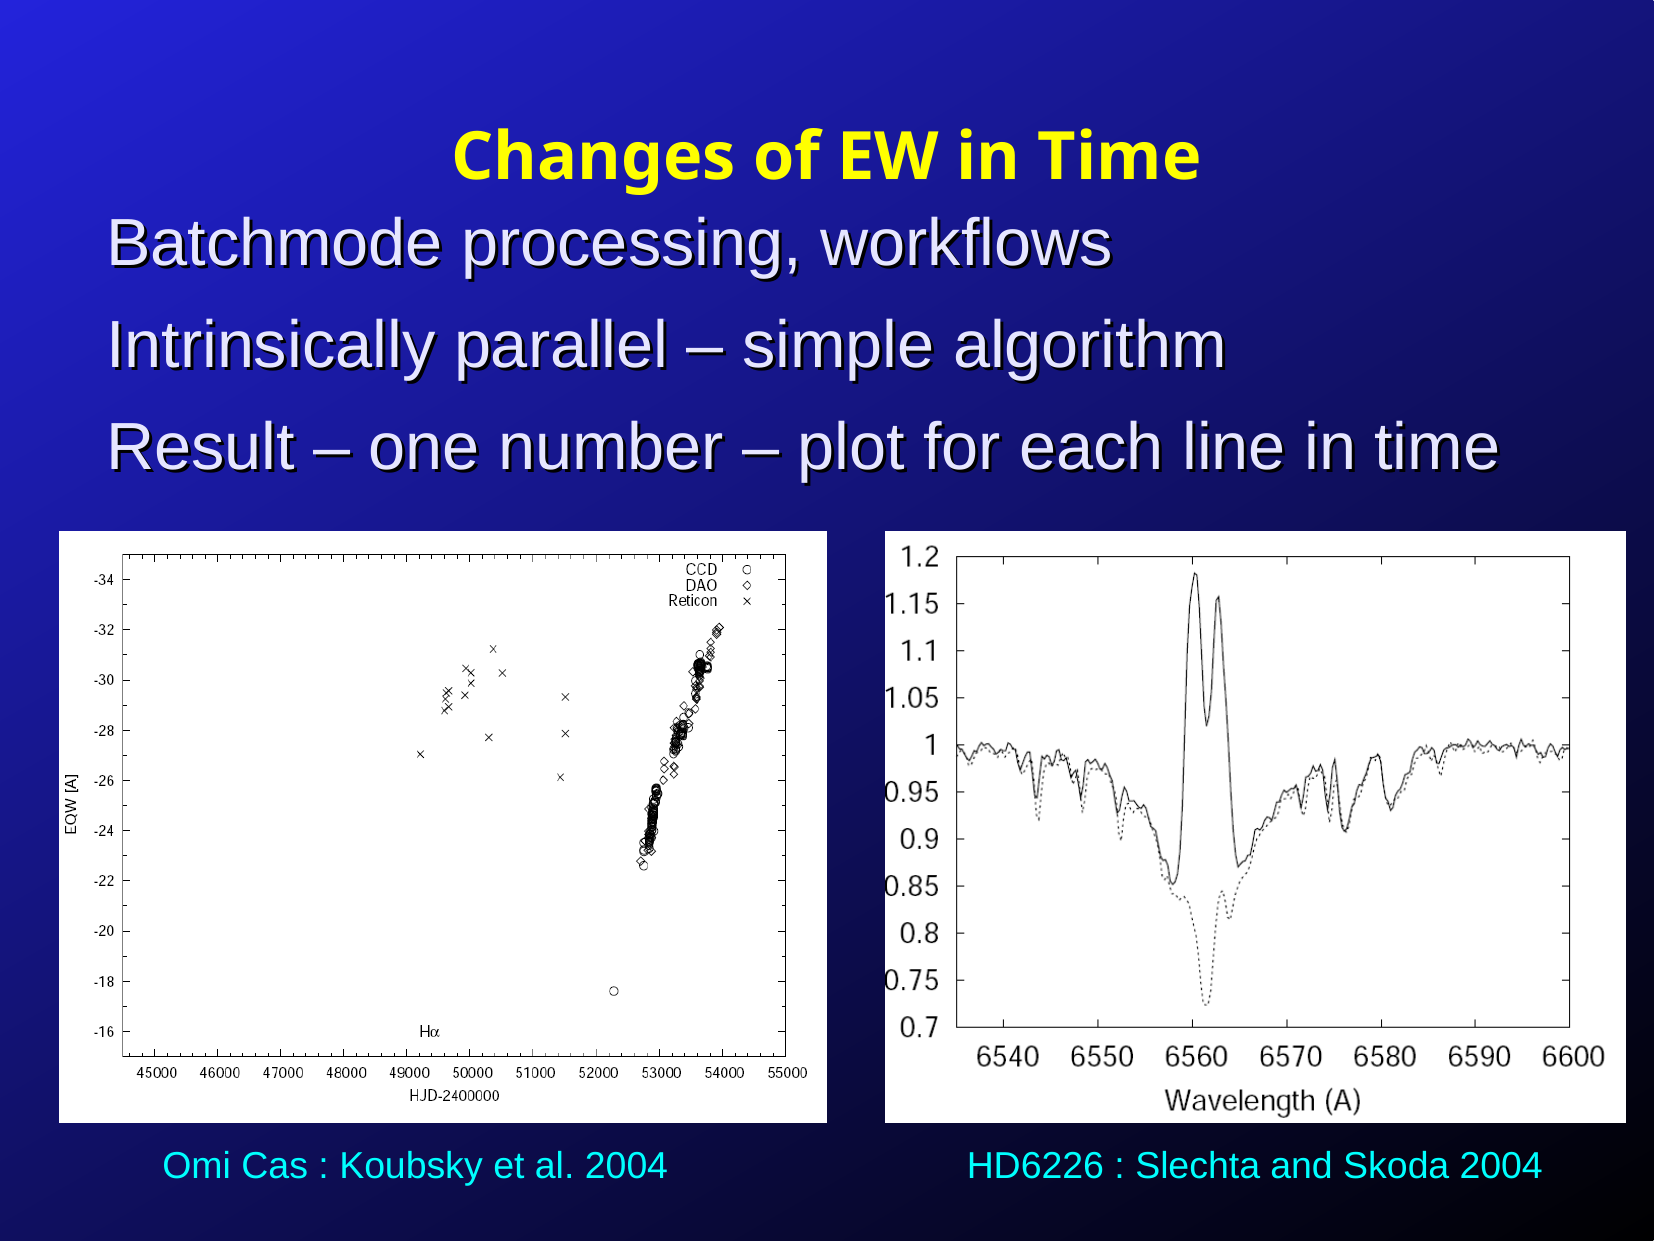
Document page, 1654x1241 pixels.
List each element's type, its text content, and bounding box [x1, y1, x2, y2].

picture [885, 531, 1626, 1123]
text_box HD6226 : Slechta and Skoda 2004 [944, 1138, 1565, 1241]
list Batchmode processing, workflows Intrinsically parallel – simple algorithm Result – one number – plot for each line in time [88, 206, 1577, 578]
text_box Omi Cas : Koubsky et al. 2004 [147, 1138, 709, 1241]
picture [59, 531, 827, 1123]
title Changes of EW in Time [82, 49, 1571, 257]
